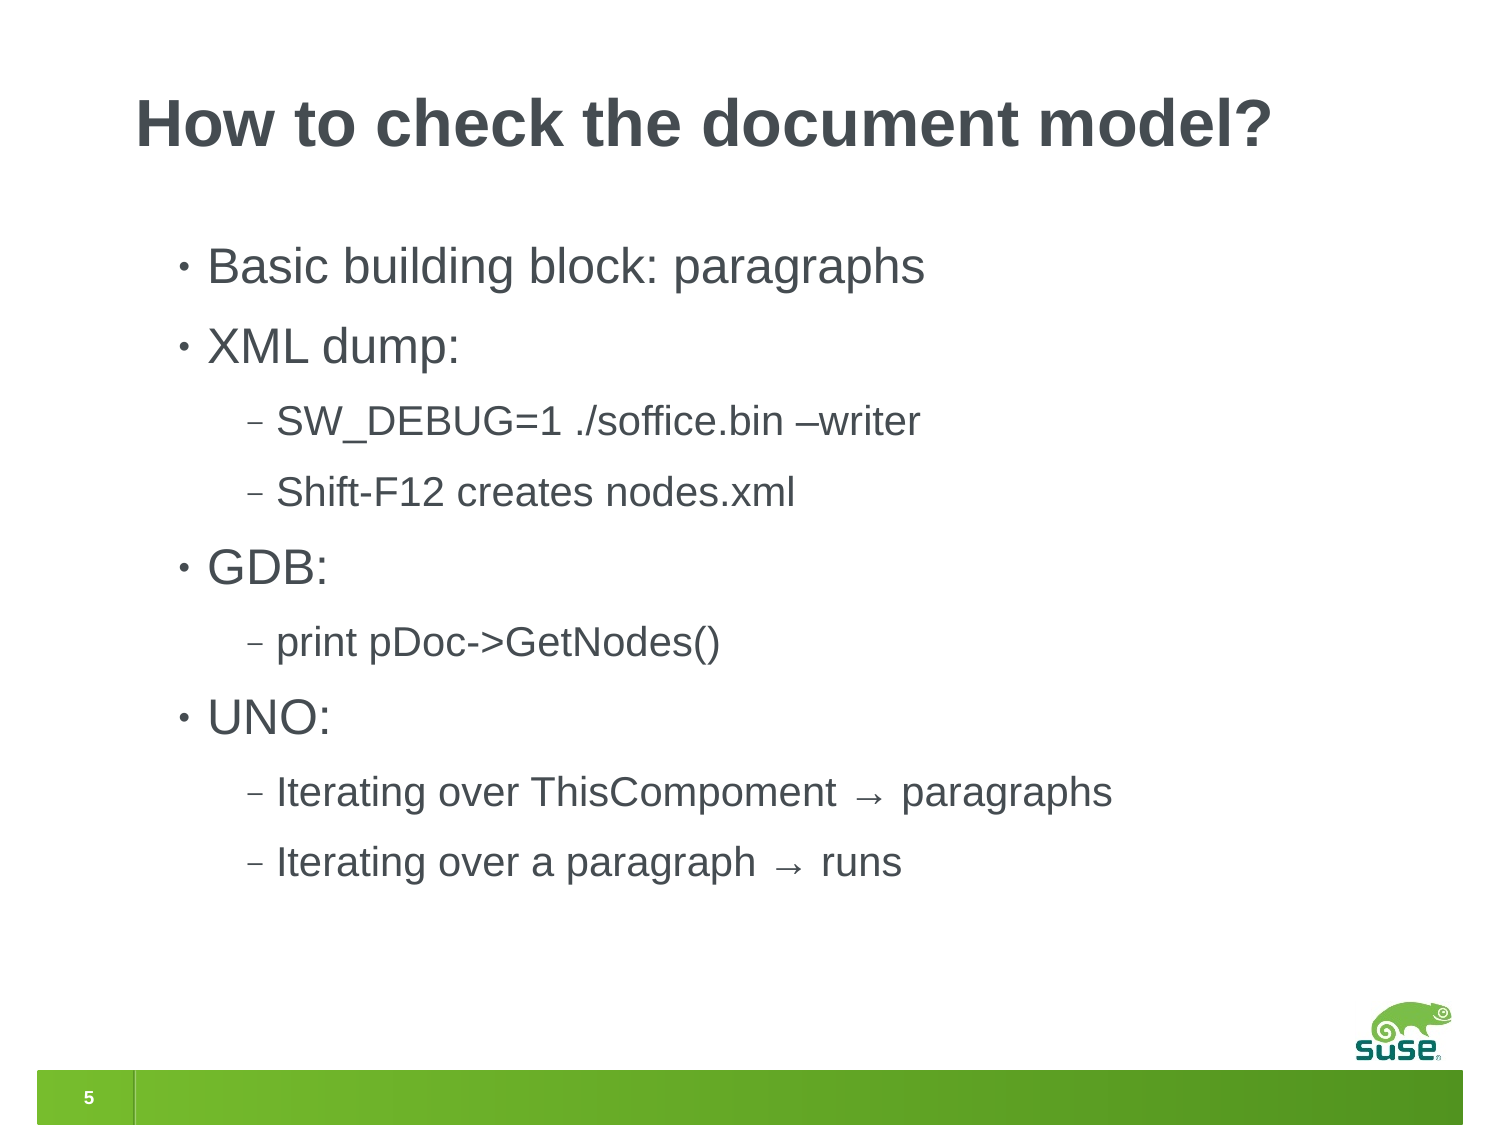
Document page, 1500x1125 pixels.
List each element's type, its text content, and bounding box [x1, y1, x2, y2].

list Basic building block: paragraphs XML dump: SW_DEBUG=1 ./soffice.bin –writer Shift-F12 creates nodes.xml GDB: print pDoc->GetNodes() UNO: Iterating over ThisCompoment → paragraphs Iterating over a paragraph → runs [135, 238, 1372, 982]
picture [1355, 1001, 1452, 1061]
title How to check the document model? [135, 29, 1372, 217]
